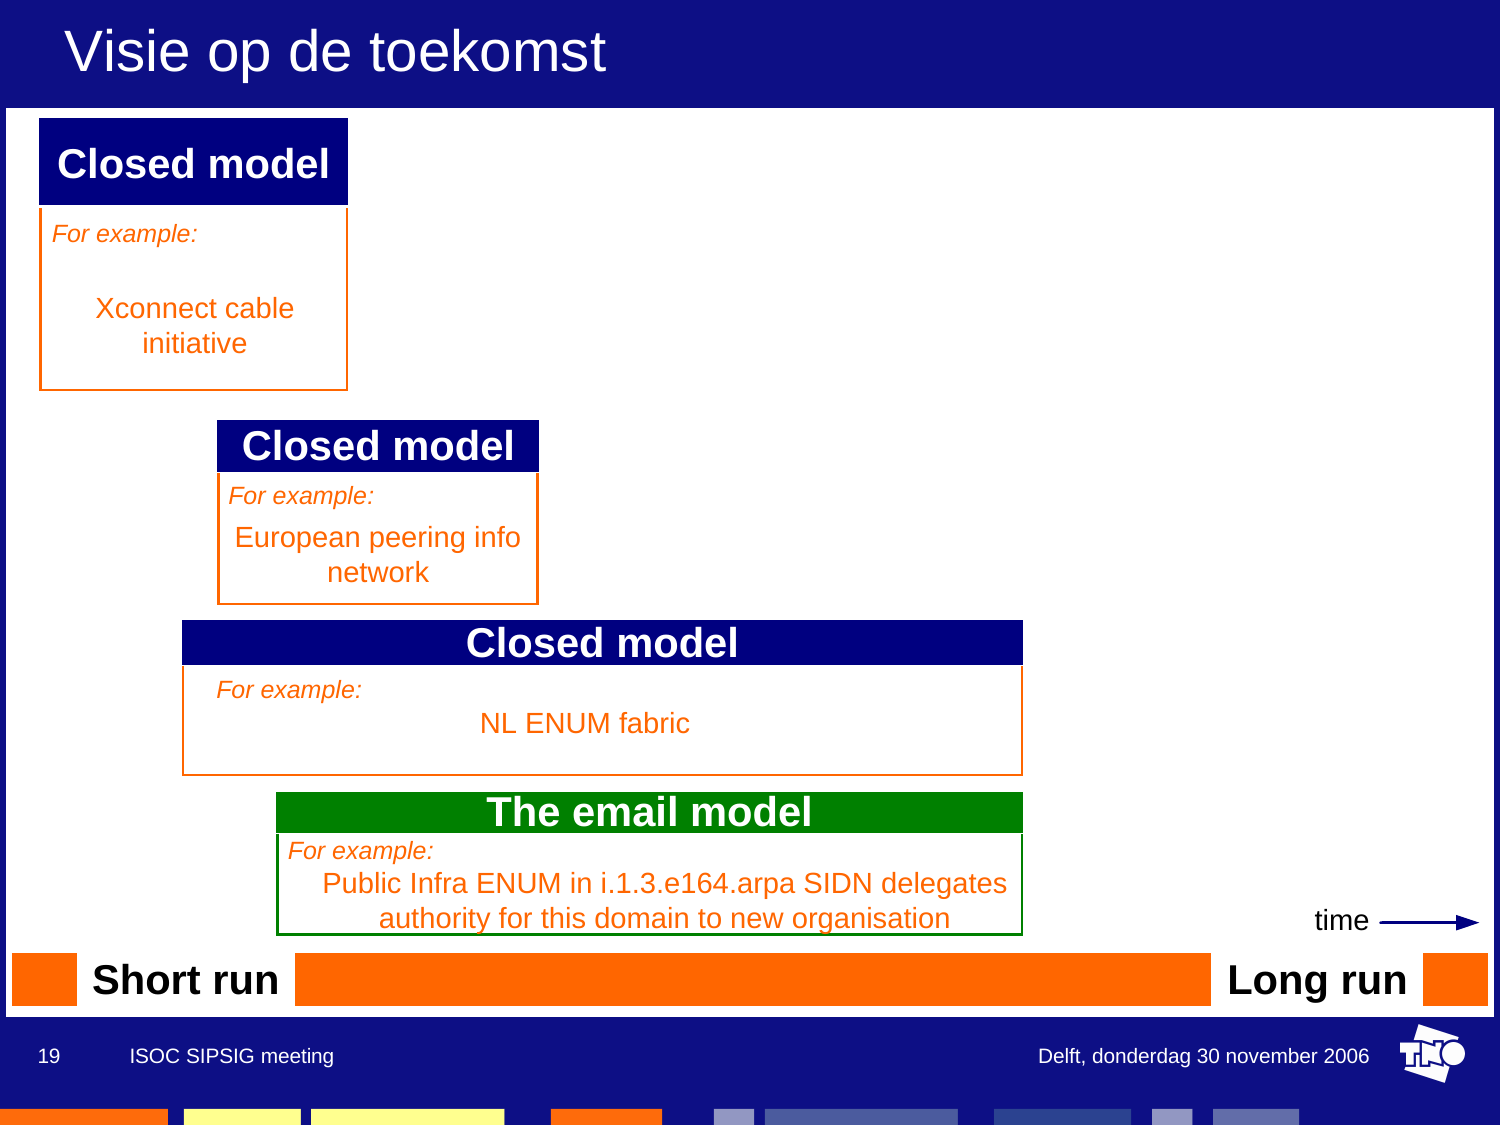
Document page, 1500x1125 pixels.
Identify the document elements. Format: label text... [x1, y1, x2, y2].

title Visie op de toekomst [64, 19, 1305, 102]
picture [0, 105, 1500, 1020]
picture [1400, 1024, 1465, 1083]
